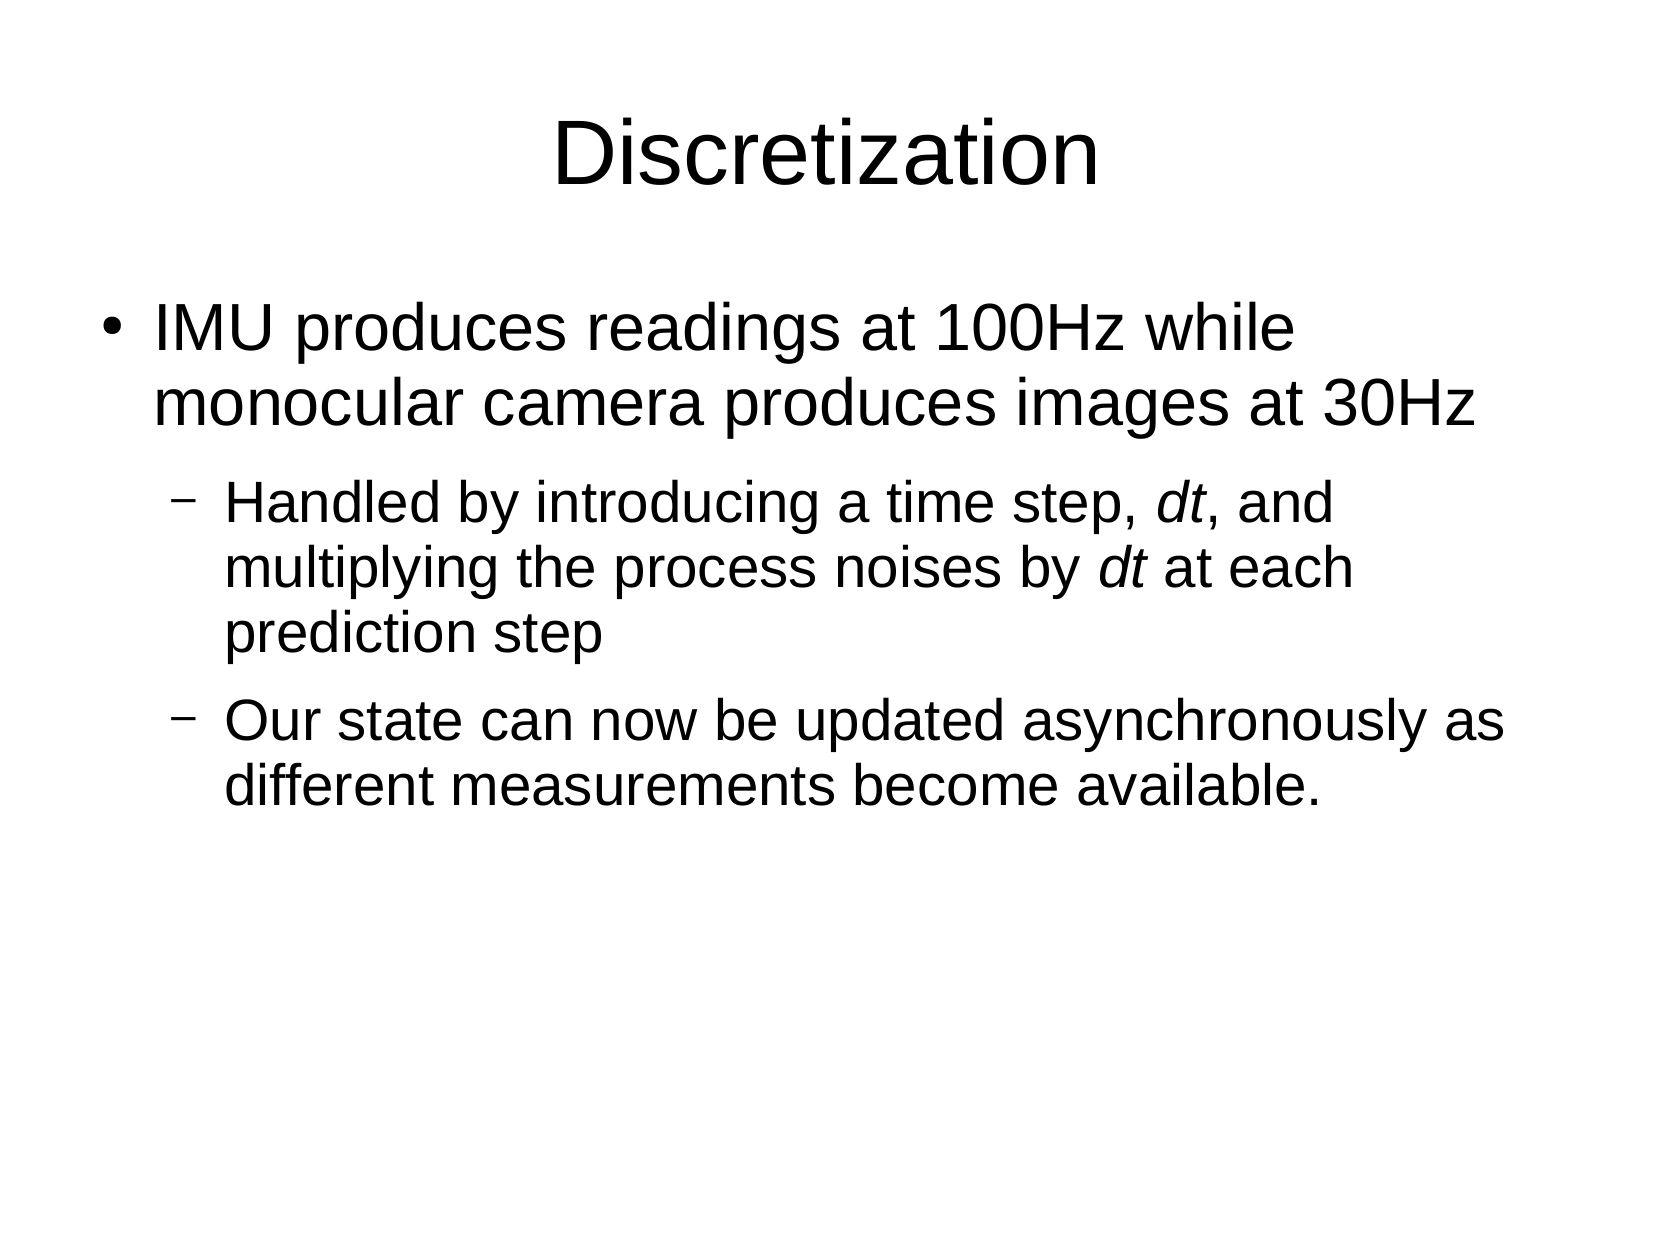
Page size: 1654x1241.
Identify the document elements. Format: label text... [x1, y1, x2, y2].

list IMU produces readings at 100Hz while monocular camera produces images at 30Hz Handled by introducing a time step, dt, and multiplying the process noises by dt at each prediction step Our state can now be updated asynchronously as different measurements become available. [82, 290, 1571, 1010]
title Discretization [82, 49, 1571, 257]
